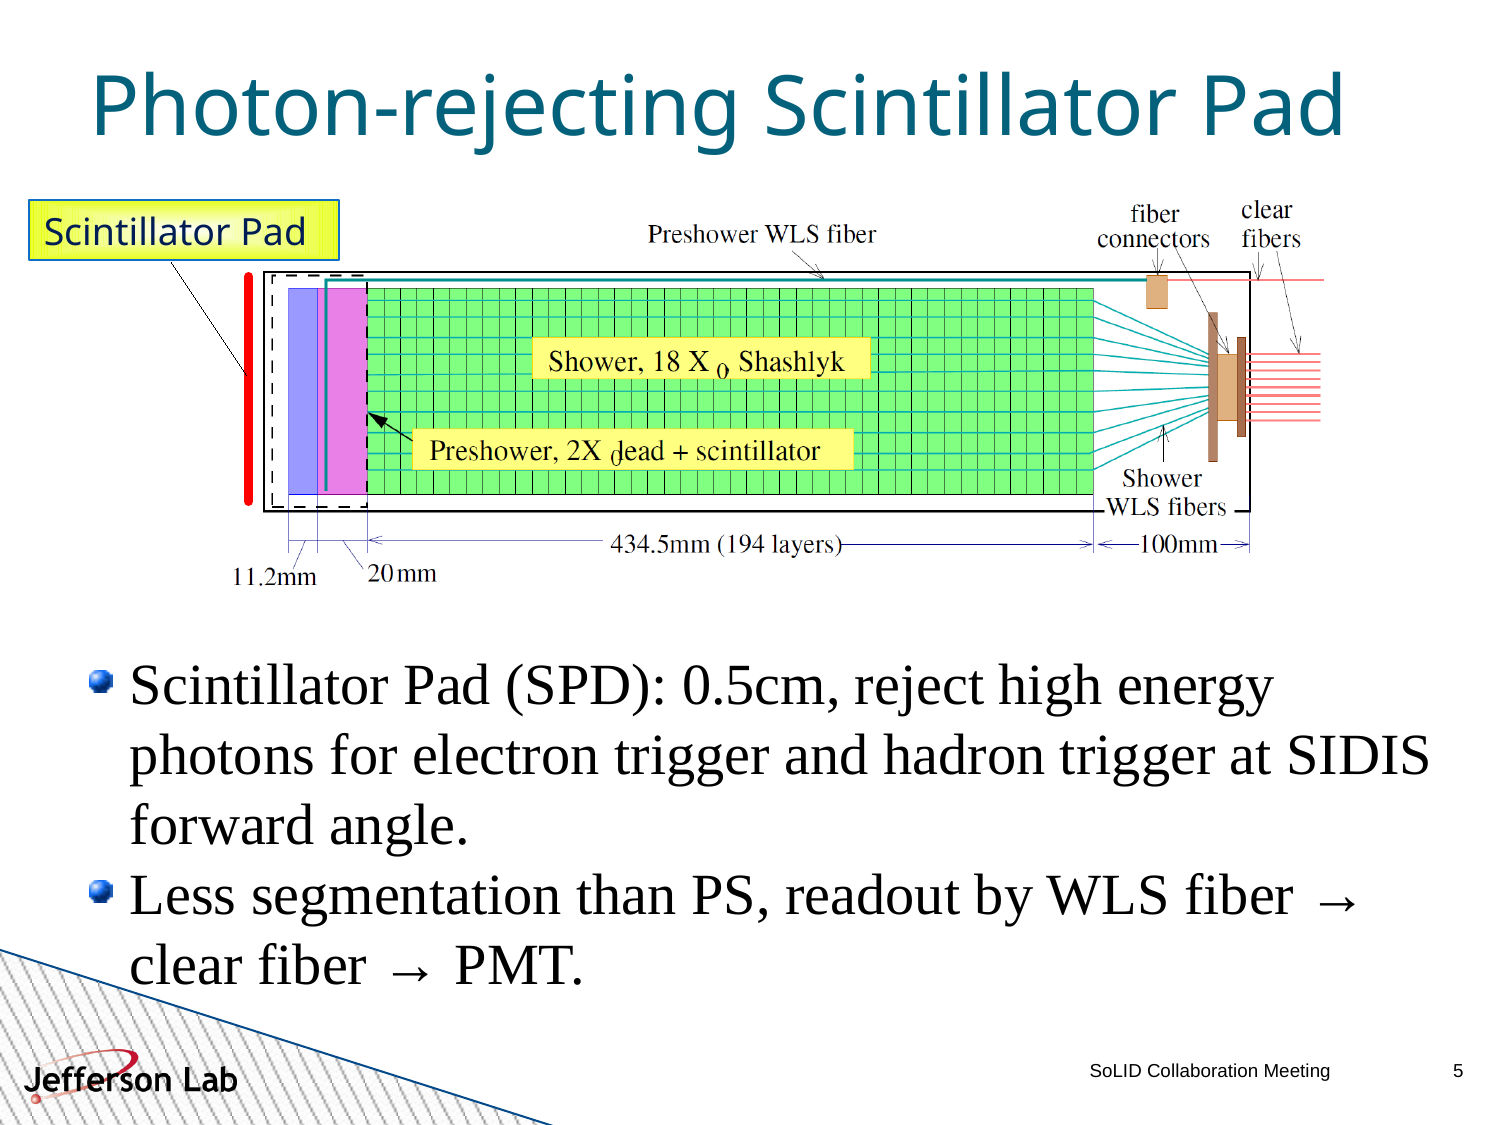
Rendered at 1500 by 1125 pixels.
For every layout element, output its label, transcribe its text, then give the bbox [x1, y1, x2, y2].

picture [89, 880, 113, 903]
text_box Photon-rejecting Scintillator Pad [74, 45, 1463, 265]
text_box <number> [1418, 1051, 1479, 1111]
text_box SoLID Collaboration Meeting [1074, 1051, 1419, 1112]
picture [89, 670, 113, 693]
text_box Scintillator Pad (SPD): 0.5cm, reject high energy photons for electron trigger and hadron trigger at SIDIS forward angle. Less segmentation than PS, readout by WLS fiber → clear fiber → PMT. [74, 639, 1475, 839]
text_box Scintillator Pad [28, 200, 340, 260]
text_box Photon-rejecting Scintillator Pad [74, 260, 225, 265]
picture [0, 952, 543, 1125]
picture [225, 187, 1332, 597]
